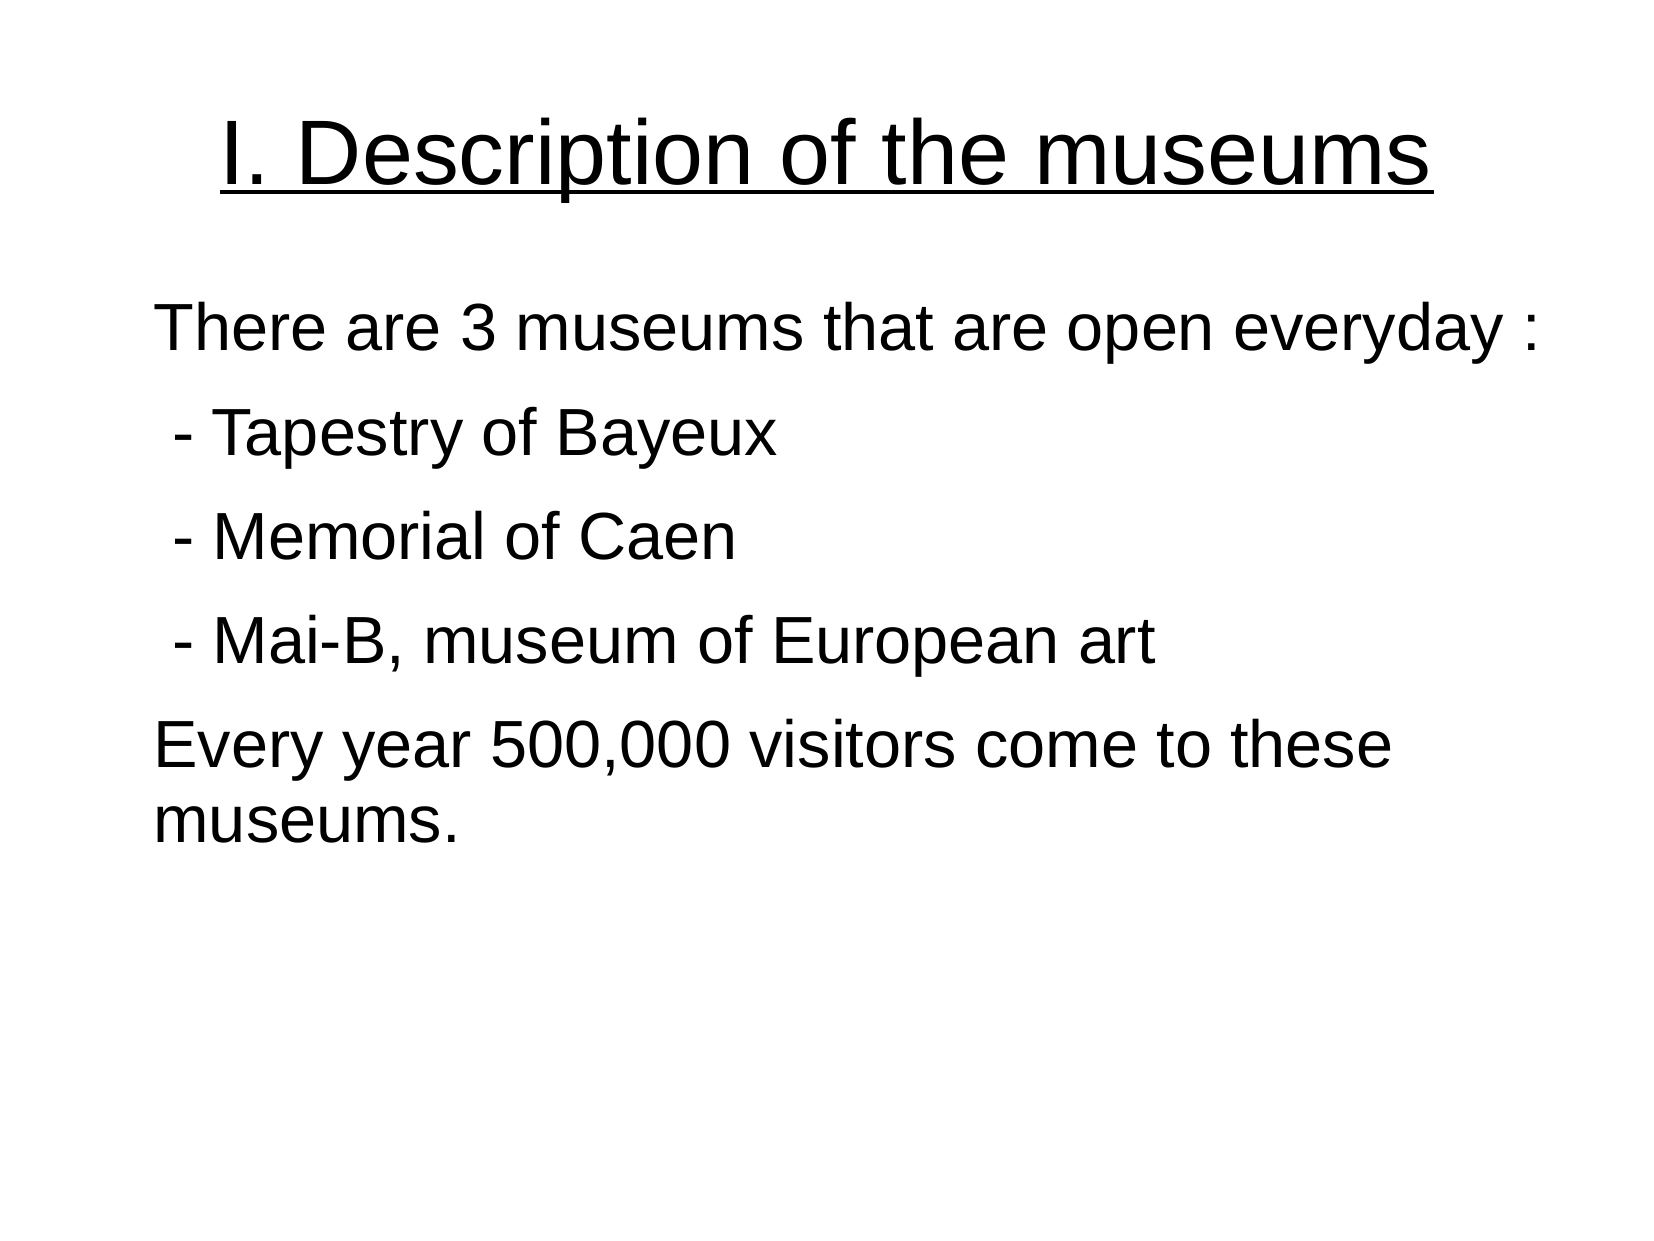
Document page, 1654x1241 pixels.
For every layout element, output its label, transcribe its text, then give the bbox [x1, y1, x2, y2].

title I. Description of the museums [82, 49, 1571, 257]
list There are 3 museums that are open everyday : - Tapestry of Bayeux - Memorial of Caen - Mai-B, museum of European art Every year 500,000 visitors come to these museums. [82, 290, 1571, 1010]
